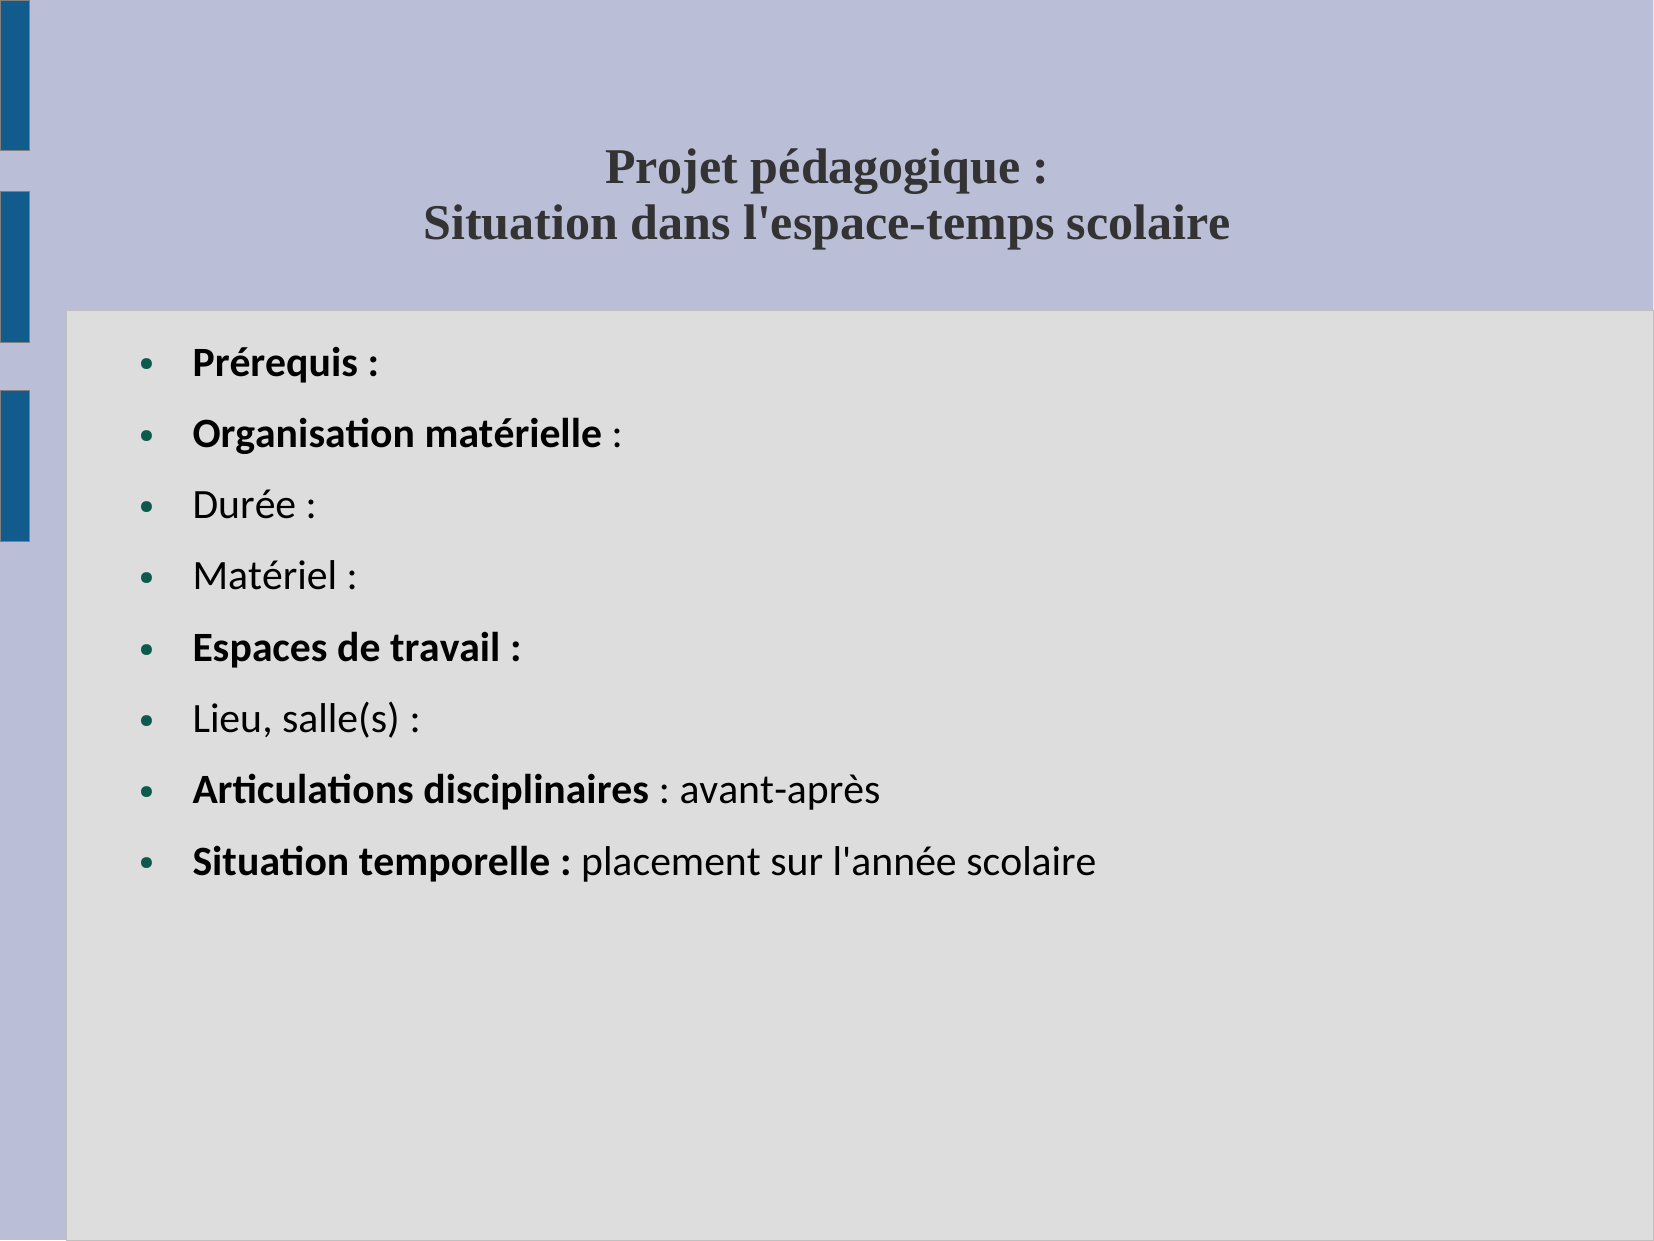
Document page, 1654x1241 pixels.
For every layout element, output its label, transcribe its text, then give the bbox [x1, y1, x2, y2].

list Prérequis : Organisation matérielle : Durée : Matériel : Espaces de travail : Lieu, salle(s) : Articulations disciplinaires : avant-après Situation temporelle : placement sur l'année scolaire [121, 344, 1534, 1127]
title Projet pédagogique : Situation dans l'espace-temps scolaire [121, 91, 1534, 299]
